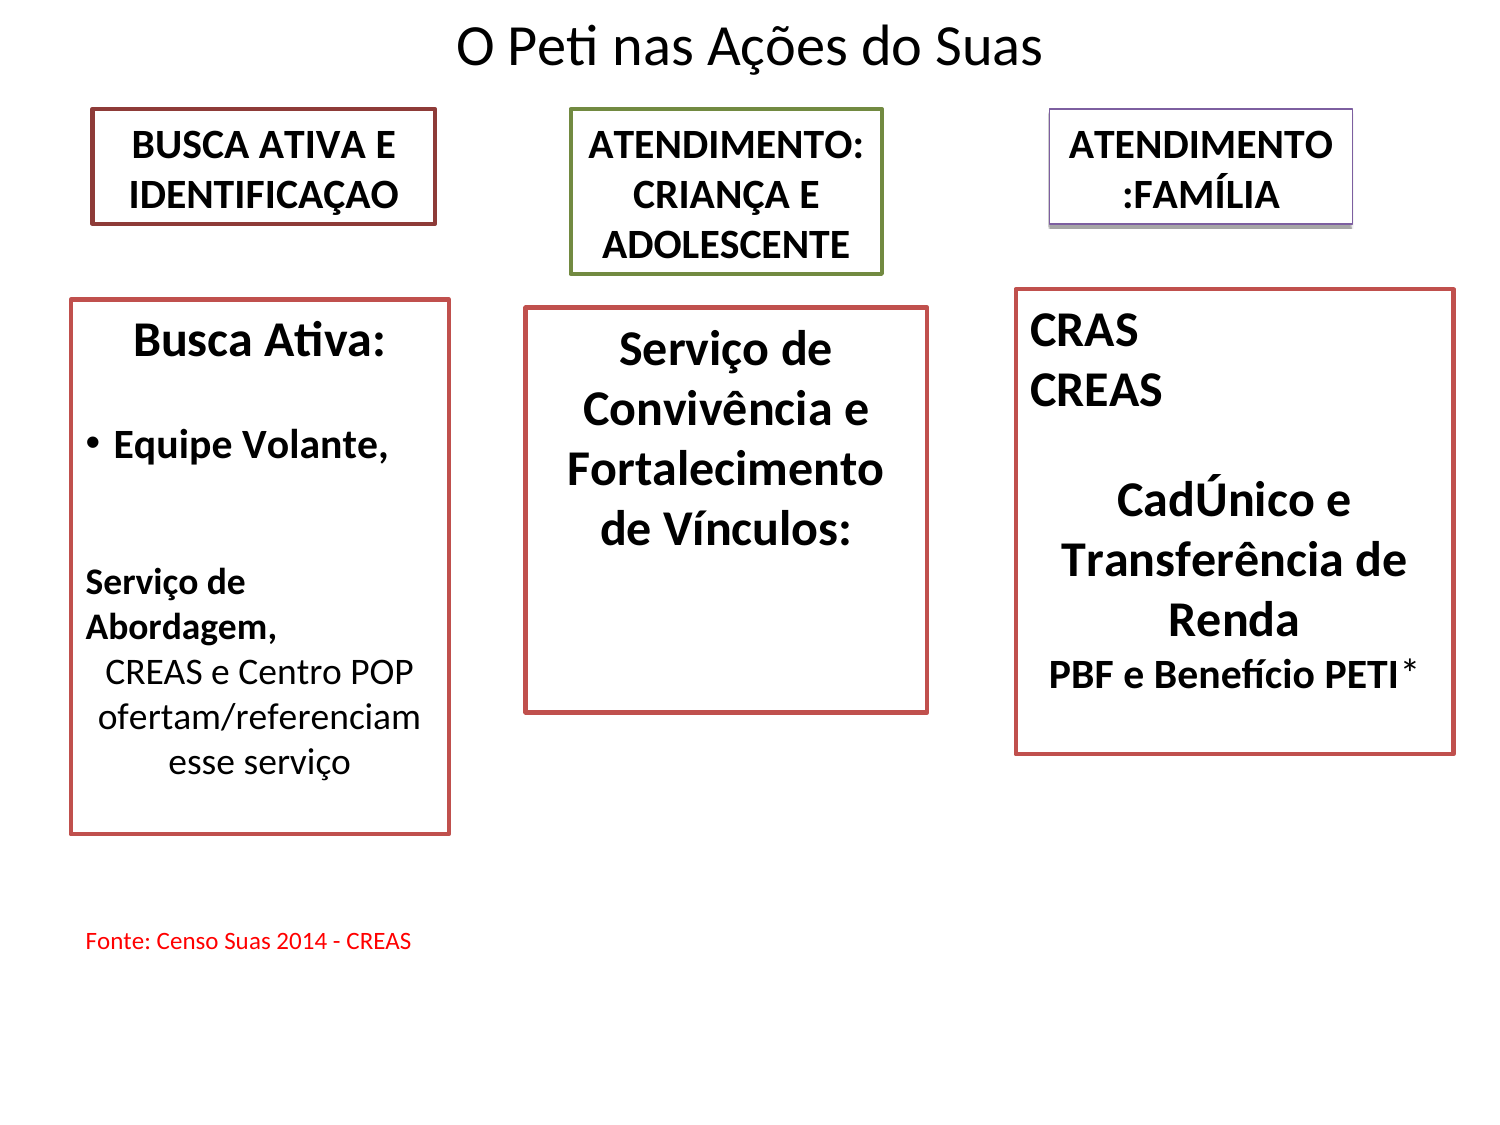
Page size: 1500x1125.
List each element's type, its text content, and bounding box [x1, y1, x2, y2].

text_box [36, 85, 1461, 1057]
text_box O Peti nas Ações do Suas [0, 0, 1500, 85]
text_box BUSCA ATIVA E IDENTIFICAÇAO [92, 108, 435, 224]
text_box Busca Ativa: Equipe Volante, Serviço de Abordagem, CREAS e Centro POP ofertam/referenciam esse serviço [70, 299, 449, 835]
text_box ATENDIMENTO:CRIANÇA E ADOLESCENTE [570, 109, 882, 274]
text_box Fonte: Censo Suas 2014 - CREAS [70, 916, 435, 962]
text_box Serviço de Convivência e Fortalecimento de Vínculos: [525, 307, 928, 713]
text_box ATENDIMENTO:FAMÍLIA [1049, 109, 1353, 224]
text_box CRAS CREAS CadÚnico e Transferência de Renda PBF e Benefício PETI* [1015, 289, 1454, 755]
